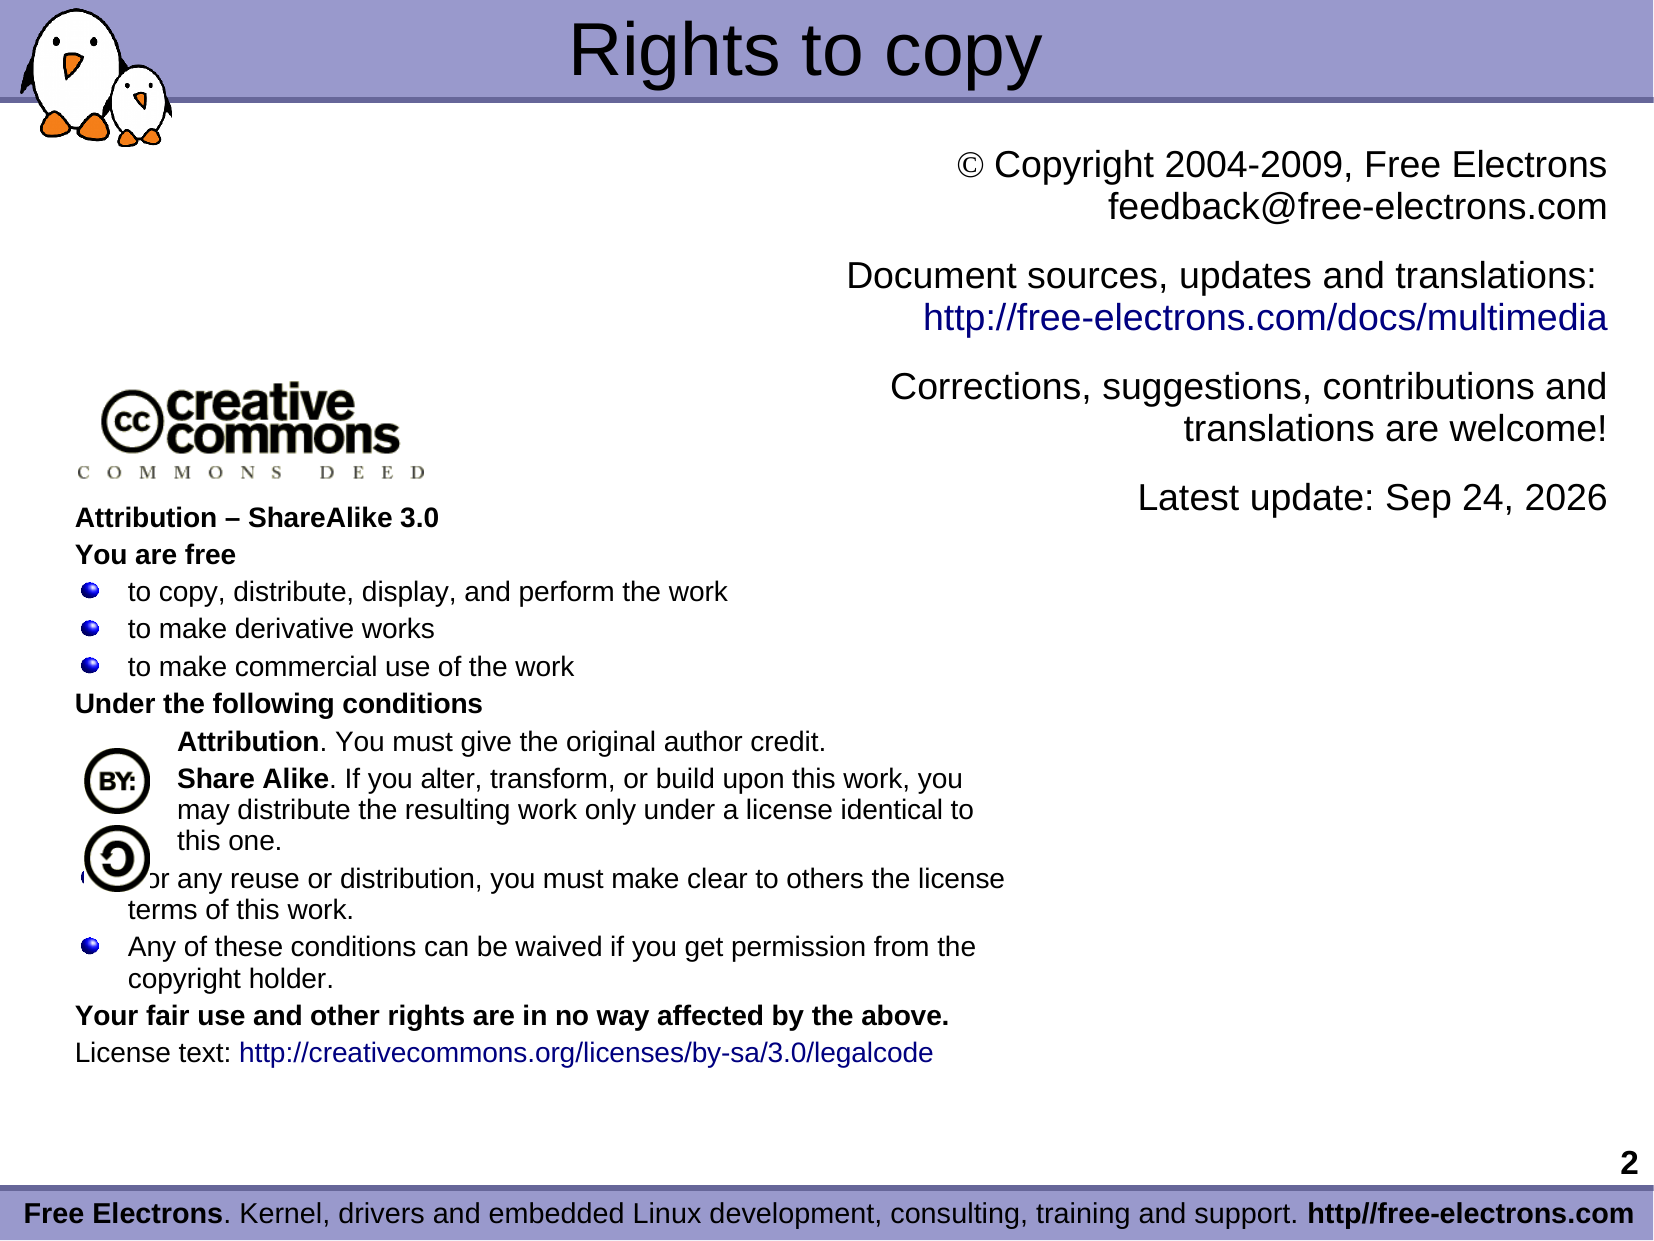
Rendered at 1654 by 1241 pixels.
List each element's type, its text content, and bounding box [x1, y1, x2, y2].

picture [78, 381, 424, 480]
list © Copyright 2004-2009, Free Electrons feedback@free-electrons.com Document sources, updates and translations: http://free-electrons.com/docs/multimedia Corrections, suggestions, contributions and translations are welcome! Latest update: Sep 14, 2009 [762, 143, 1608, 567]
list Attribution – ShareAlike 3.0 You are free to copy, distribute, display, and perform the work to make derivative works to make commercial use of the work Under the following conditions Attribution. You must give the original author credit. Share Alike. If you alter, transform, or build upon this work, you may distribute the resulting work only under a license identical to this one. For any reuse or distribution, you must make clear to others the license terms of this work. Any of these conditions can be waived if you get permission from the copyright holder. Your fair use and other rights are in no way affected by the above. License text: http://creativecommons.org/licenses/by-sa/3.0/legalcode [56, 501, 1016, 1141]
picture [20, 8, 172, 147]
picture [84, 825, 150, 892]
picture [84, 748, 150, 815]
title Rights to copy [60, 0, 1551, 100]
